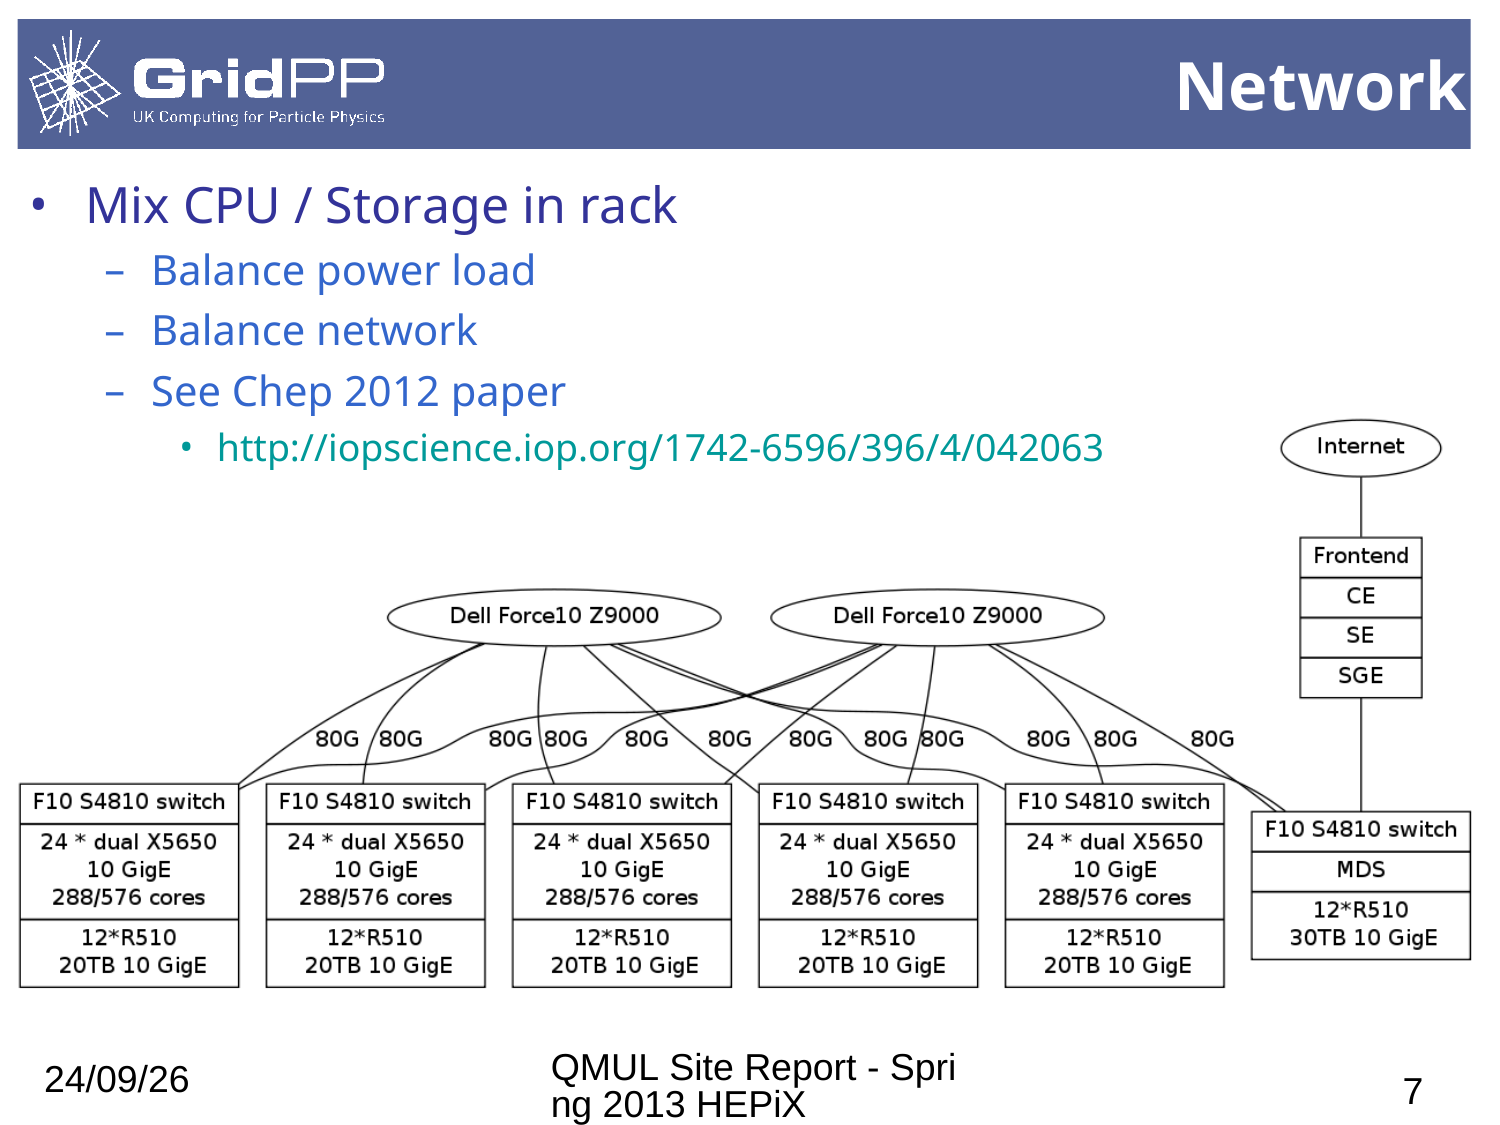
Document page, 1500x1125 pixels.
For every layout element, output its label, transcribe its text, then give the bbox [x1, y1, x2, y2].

list Mix CPU / Storage in rack Balance power load Balance network See Chep 2012 paper http://iopscience.iop.org/1742-6596/396/4/042063 [14, 165, 1477, 485]
picture [14, 485, 1477, 1099]
title Network [513, 0, 1483, 172]
picture [29, 30, 384, 136]
